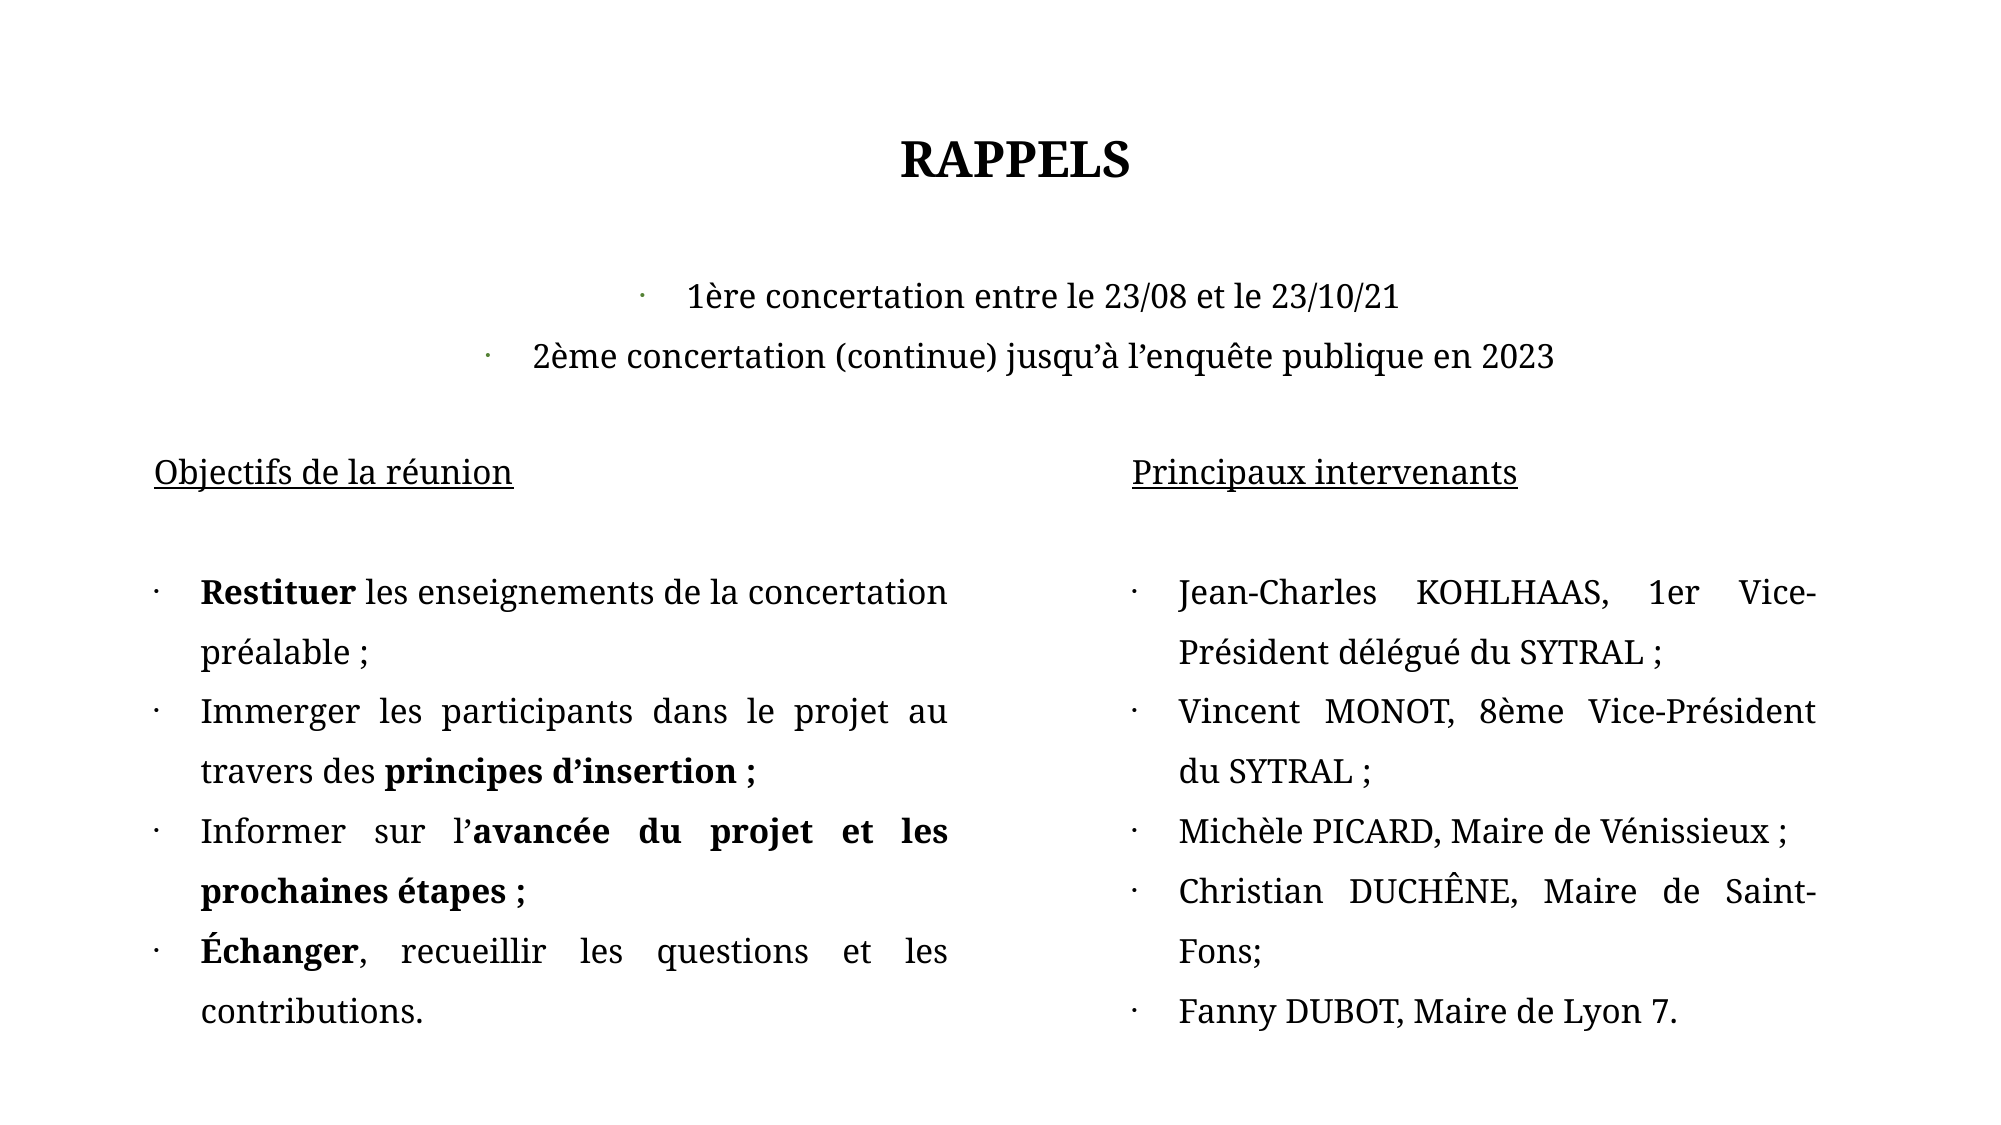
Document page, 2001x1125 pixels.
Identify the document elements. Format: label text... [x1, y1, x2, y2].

text_box RAPPELS 1ère concertation entre le 23/08 et le 23/10/21 2ème concertation (continue) jusqu’à l’enquête publique en 2023 [264, 90, 1777, 383]
text_box Principaux intervenants Jean-Charles KOHLHAAS, 1er Vice-Président délégué du SYTRAL ; Vincent MONOT, 8ème Vice-Président du SYTRAL ; Michèle PICARD, Maire de Vénissieux ; Christian DUCHÊNE, Maire de Saint-Fons; Fanny DUBOT, Maire de Lyon 7. [1117, 423, 1832, 1038]
text_box Objectifs de la réunion Restituer les enseignements de la concertation préalable ; Immerger les participants dans le projet au travers des principes d’insertion ; Informer sur l’avancée du projet et les prochaines étapes ; Échanger, recueillir les questions et les contributions. [138, 423, 964, 1038]
